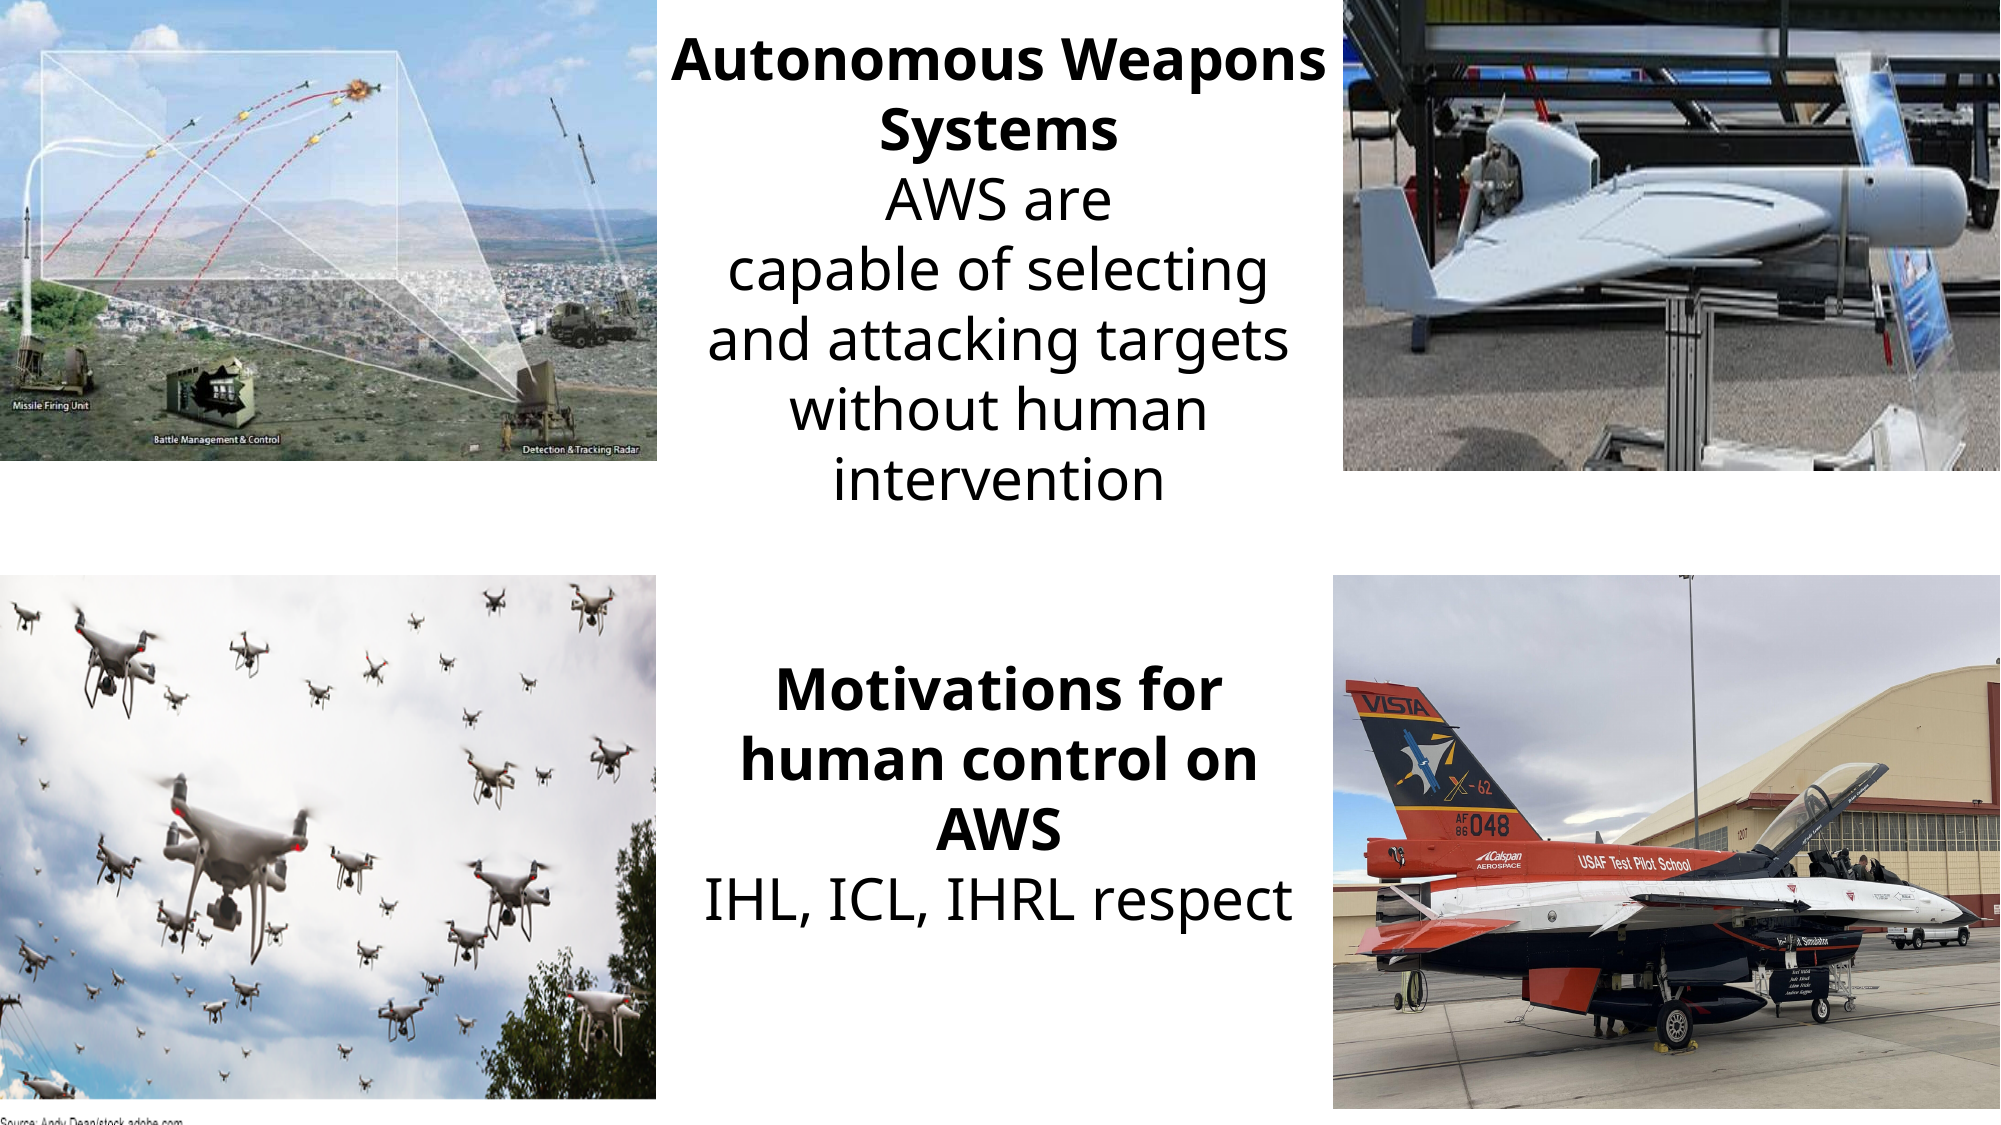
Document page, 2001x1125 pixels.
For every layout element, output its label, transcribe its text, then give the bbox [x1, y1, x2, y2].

picture [1343, 0, 2000, 471]
picture [1333, 575, 2000, 1109]
picture [0, 0, 657, 461]
picture [0, 575, 656, 1125]
text_box Autonomous Weapons Systems AWS are capable of selecting and attacking targets without human intervention Motivations for human control on AWS IHL, ICL, IHRL respect [656, 15, 1343, 1091]
